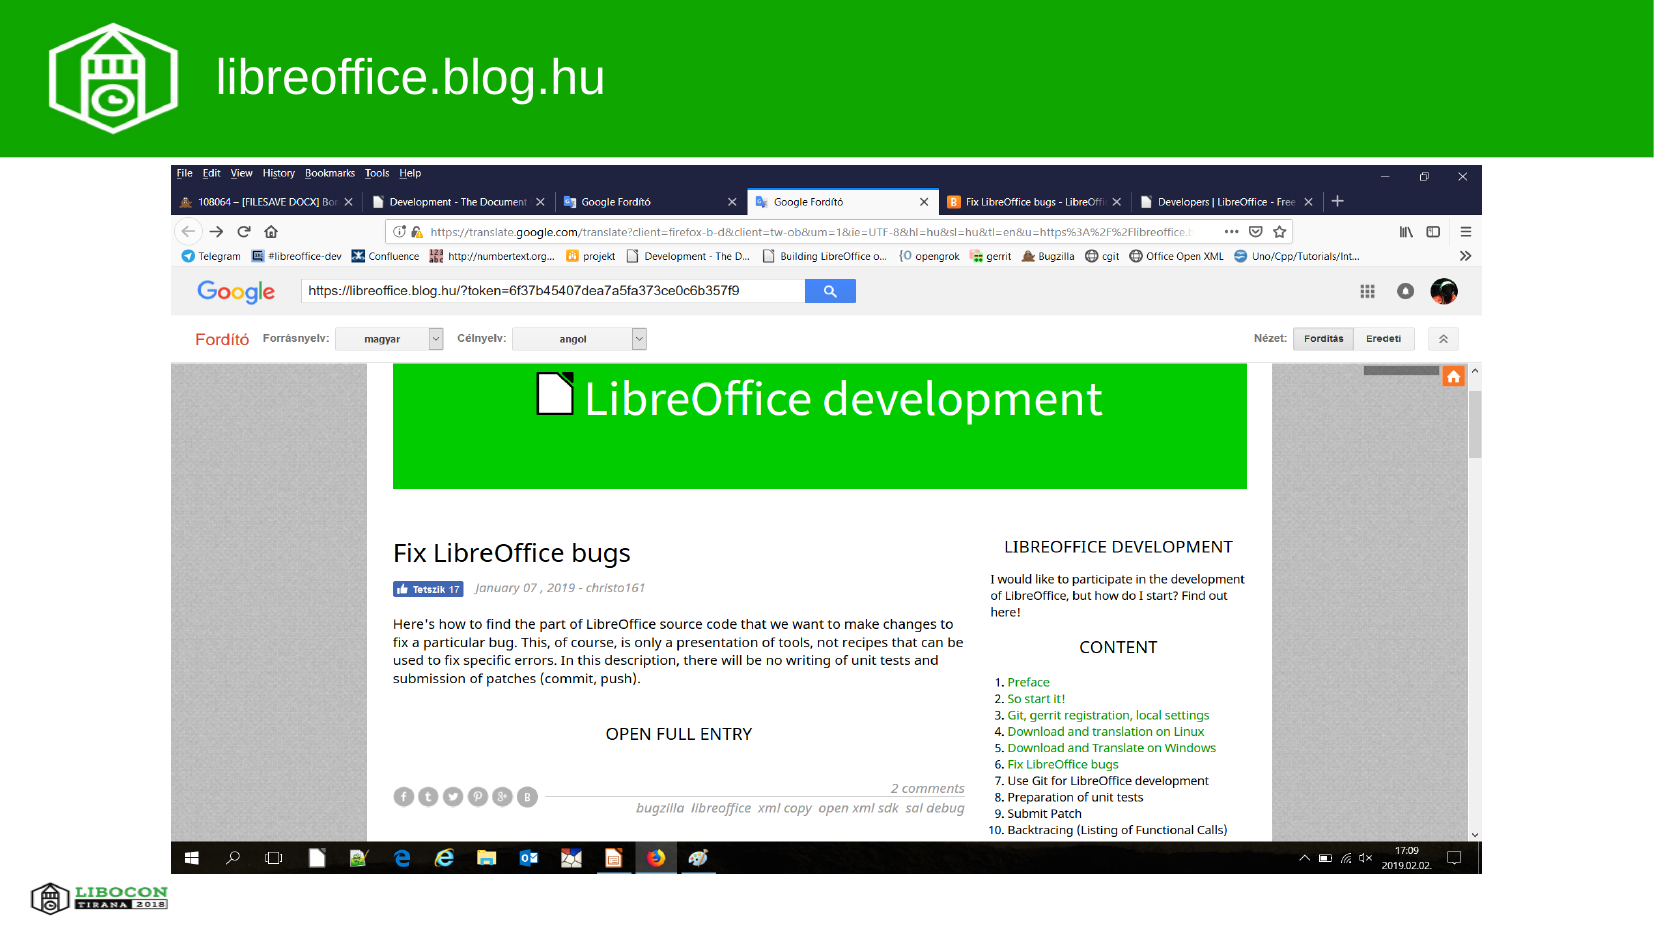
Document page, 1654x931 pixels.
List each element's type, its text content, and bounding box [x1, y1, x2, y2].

text_box libreoffice.blog.hu [200, 41, 662, 113]
picture [0, 0, 1654, 931]
